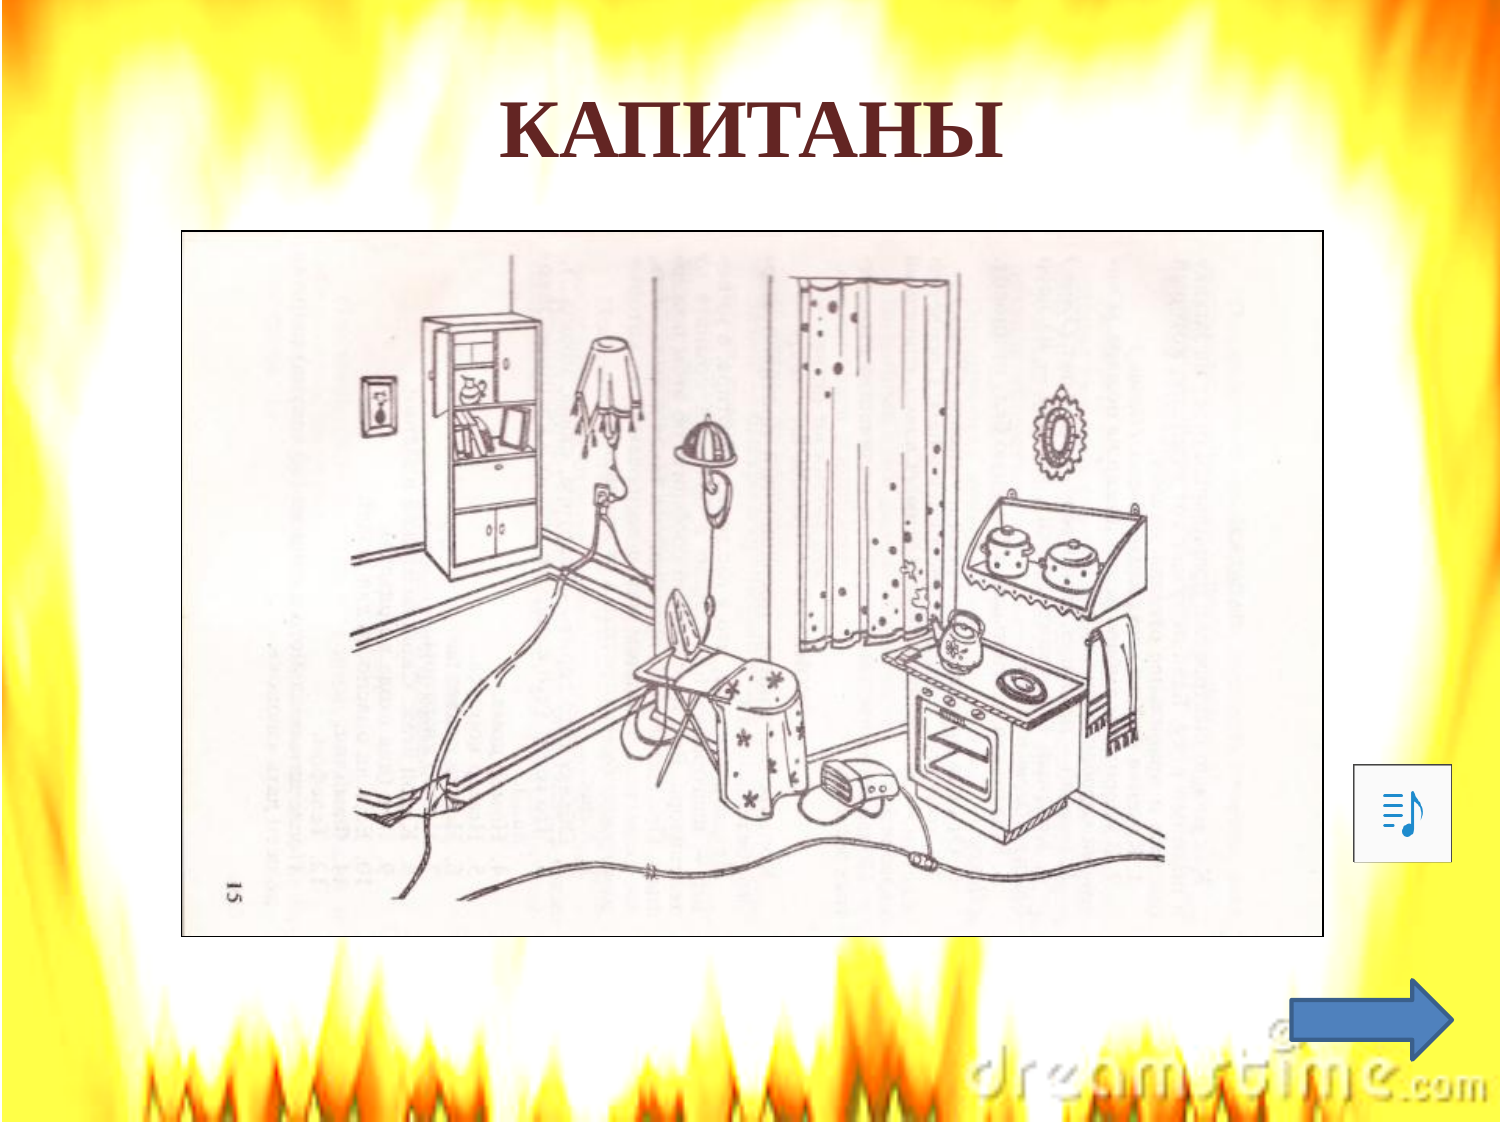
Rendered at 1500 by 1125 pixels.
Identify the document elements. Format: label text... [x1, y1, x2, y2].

text_box КАПИТАНЫ [484, 66, 1020, 182]
picture [2, 0, 1500, 1122]
text_box [1291, 980, 1452, 1060]
text_box [1352, 763, 1453, 864]
